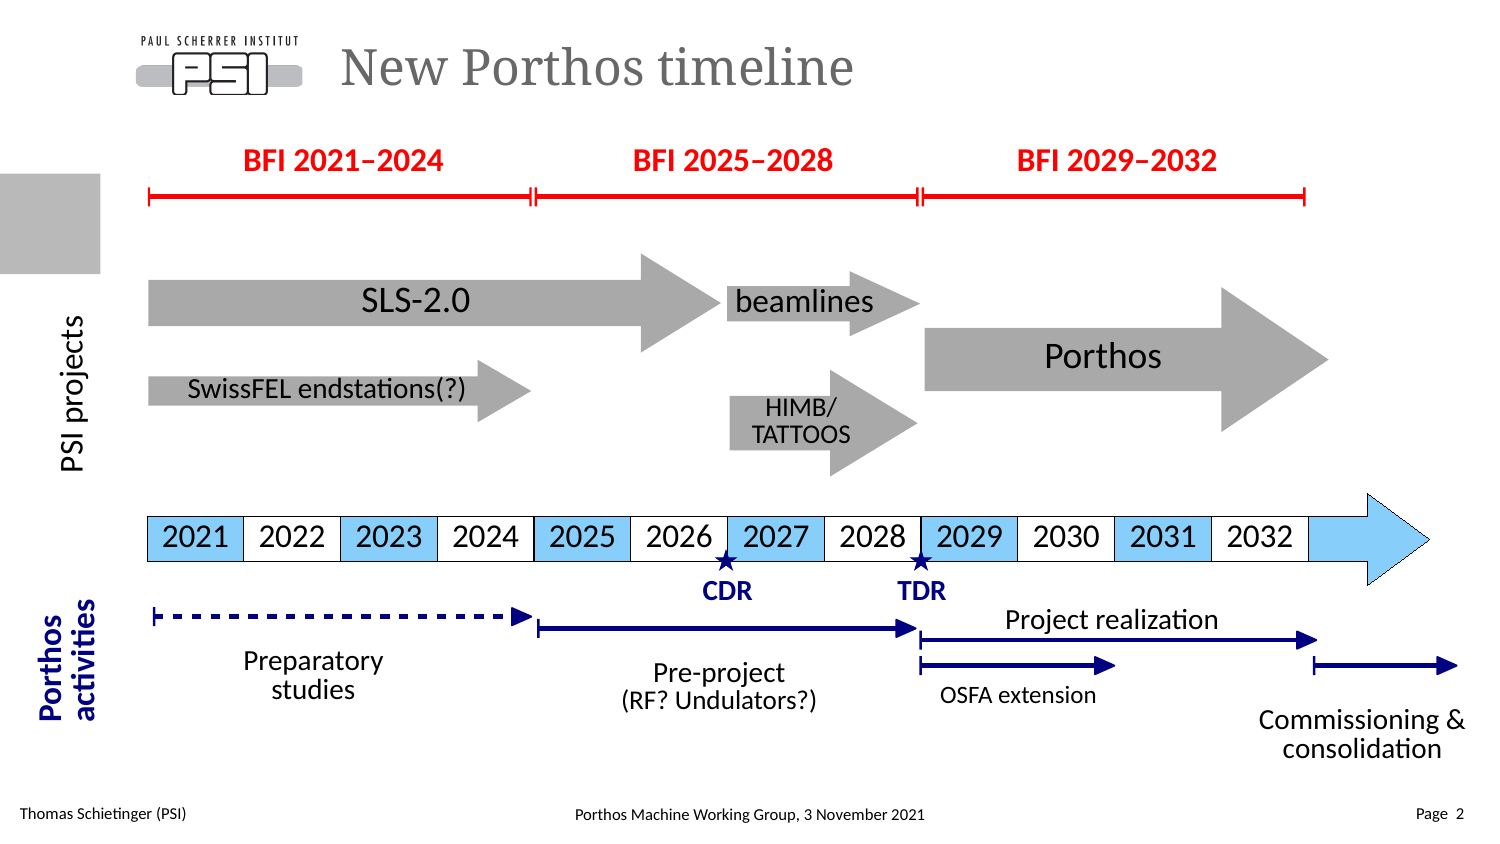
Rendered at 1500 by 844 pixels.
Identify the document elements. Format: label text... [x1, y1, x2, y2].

text_box Project realization [990, 600, 1238, 638]
text_box BFI 2021–2024 [228, 138, 467, 187]
text_box 2031 [1114, 516, 1211, 562]
text_box 2022 [243, 516, 340, 562]
text_box BFI 2025–2028 [618, 138, 849, 187]
text_box 2027 [727, 516, 824, 562]
text_box Preparatory studies [228, 640, 399, 715]
text_box 2025 [534, 516, 630, 562]
text_box beamlines [727, 271, 921, 337]
text_box SwissFEL endstations(?) [148, 359, 532, 423]
text_box Commissioning & consolidation [1244, 699, 1481, 774]
text_box 2026 [699, 535, 708, 544]
text_box CDR [687, 570, 768, 616]
text_box Pre-project (RF? Undulators?) [606, 652, 833, 724]
text_box 2023 [340, 516, 437, 562]
text_box SLS-2.0 [148, 253, 721, 353]
text_box [1309, 493, 1430, 586]
text_box Porthos activities [28, 584, 111, 738]
text_box PSI projects [50, 301, 99, 488]
text_box HIMB/ TATTOOS [729, 369, 918, 477]
text_box 2028 [824, 516, 921, 562]
text_box  [698, 544, 755, 586]
text_box  [893, 544, 950, 570]
text_box TDR [882, 570, 962, 616]
text_box OSFA extension [925, 676, 1113, 717]
text_box 2032 [1211, 516, 1309, 562]
text_box 2029 [921, 516, 1017, 562]
text_box 2030 [1017, 516, 1114, 562]
text_box 2024 [437, 516, 534, 562]
text_box Porthos [924, 287, 1329, 433]
text_box 2026 [630, 516, 727, 562]
text_box BFI 2029–2032 [1002, 138, 1233, 187]
text_box 2021 [147, 516, 243, 562]
title New Porthos timeline [340, 35, 1442, 98]
